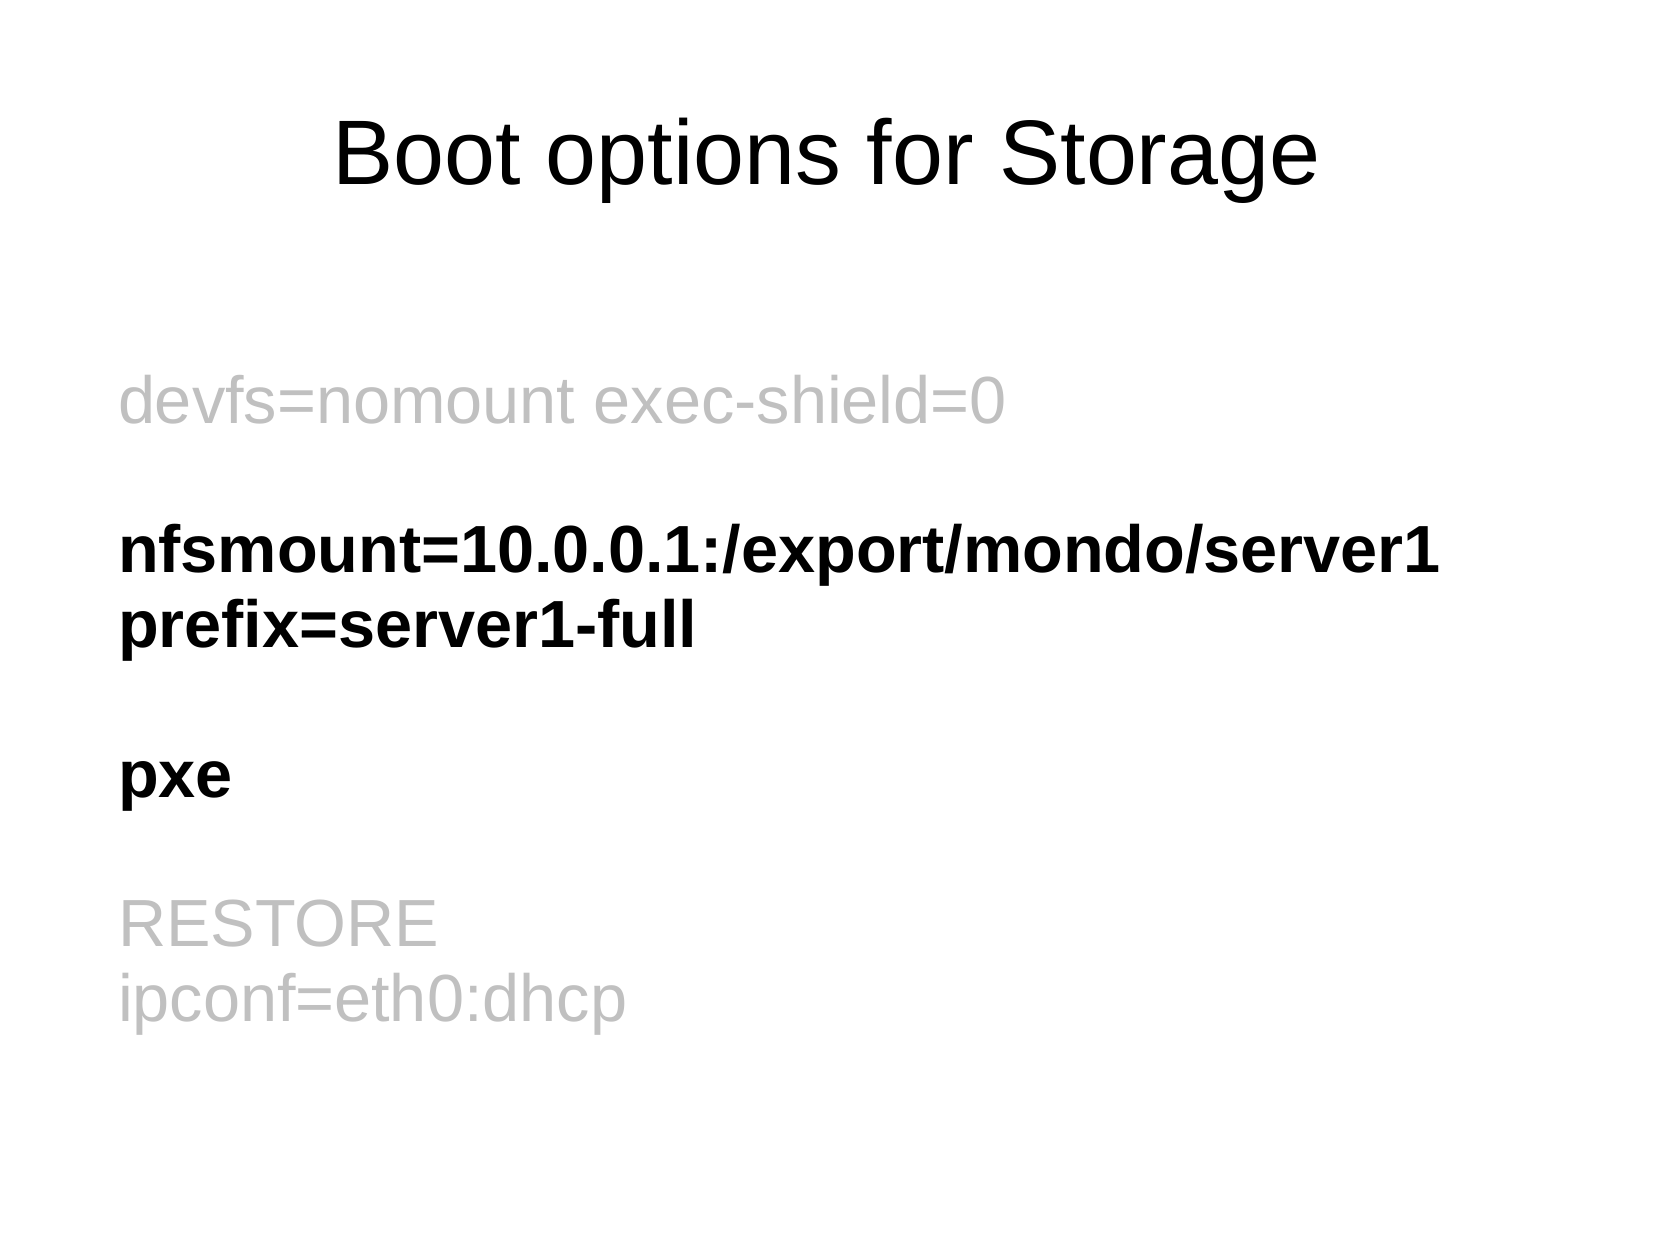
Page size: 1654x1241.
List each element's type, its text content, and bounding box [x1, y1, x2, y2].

title Boot options for Storage [82, 56, 1571, 250]
subtitle devfs=nomount exec-shield=0 nfsmount=10.0.0.1:/export/mondo/server1 prefix=server1-full pxe RESTORE ipconf=eth0:dhcp [82, 290, 1571, 1109]
